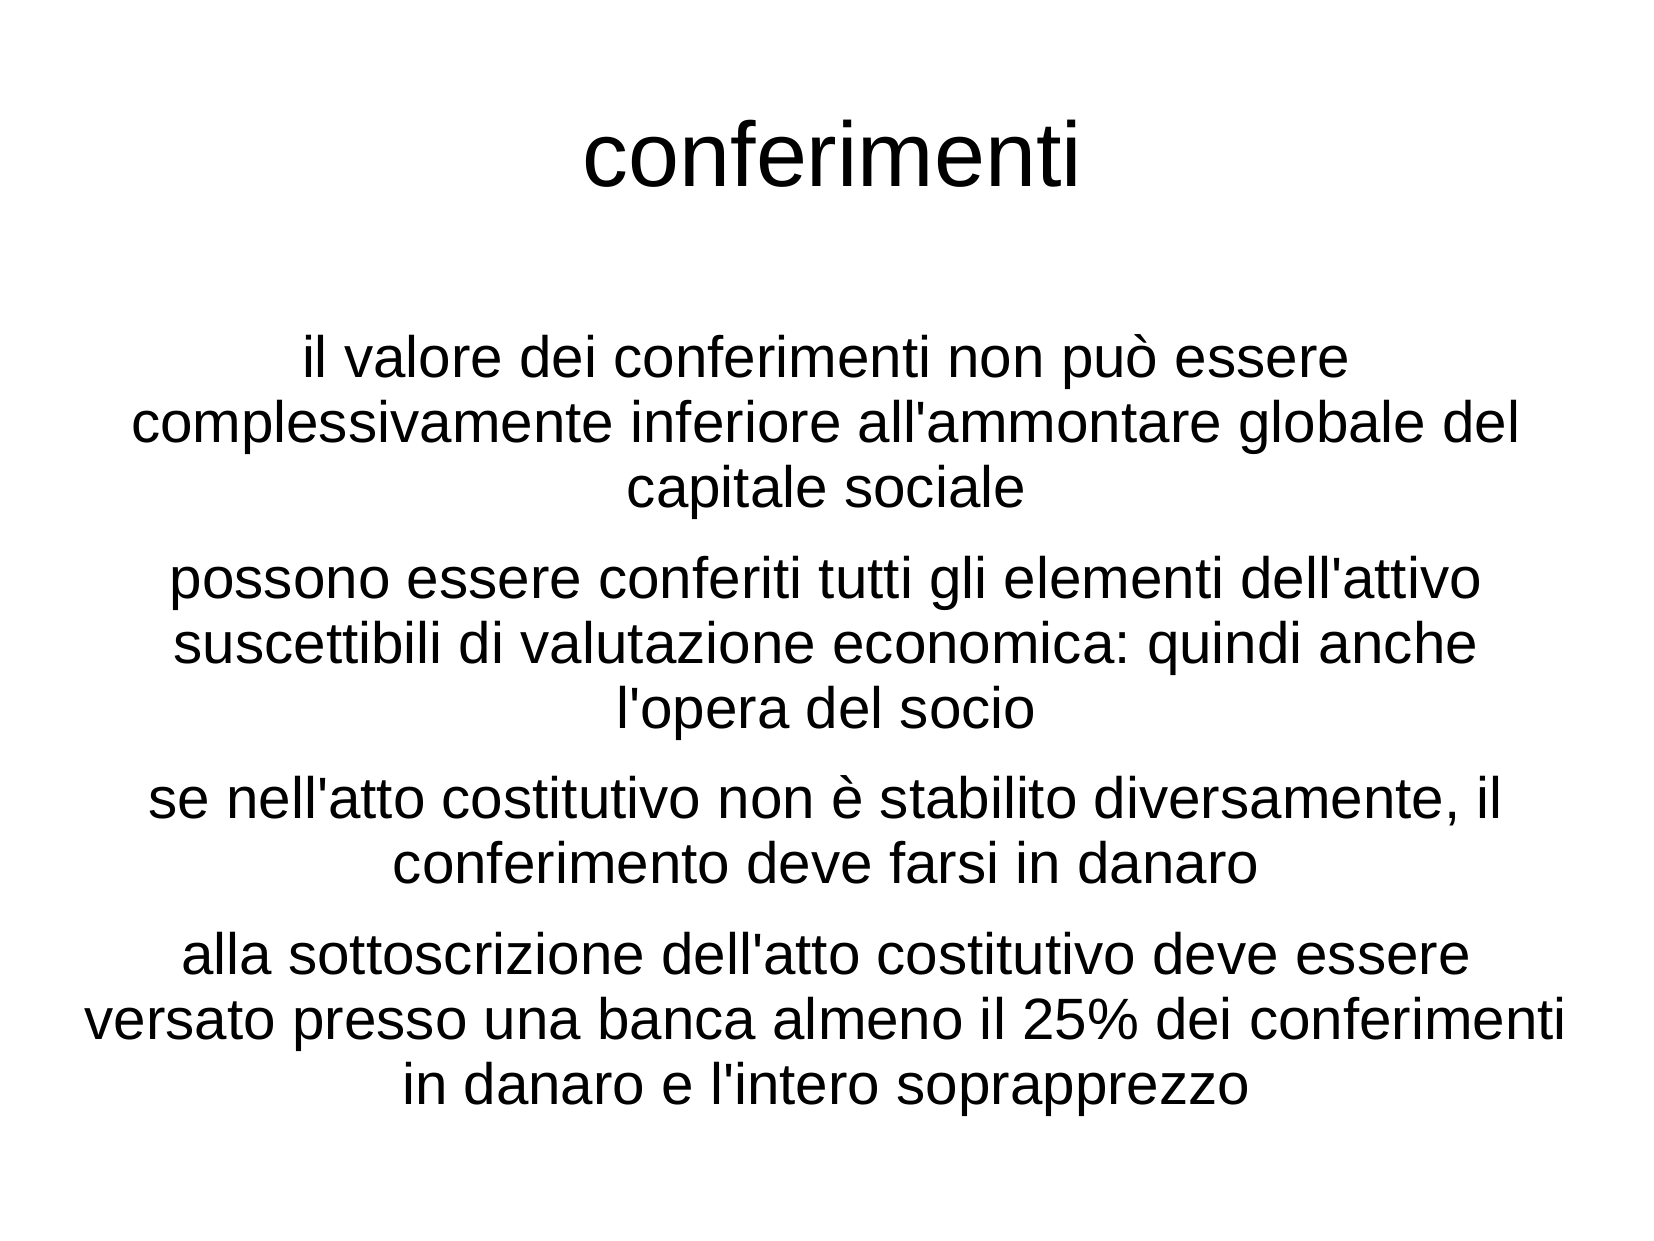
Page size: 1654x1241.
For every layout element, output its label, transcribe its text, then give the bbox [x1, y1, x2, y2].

subtitle il valore dei conferimenti non può essere complessivamente inferiore all'ammontare globale del capitale sociale possono essere conferiti tutti gli elementi dell'attivo suscettibili di valutazione economica: quindi anche l'opera del socio se nell'atto costitutivo non è stabilito diversamente, il conferimento deve farsi in danaro alla sottoscrizione dell'atto costitutivo deve essere versato presso una banca almeno il 25% dei conferimenti in danaro e l'intero soprapprezzo [82, 290, 1571, 1152]
title conferimenti [88, 59, 1577, 252]
